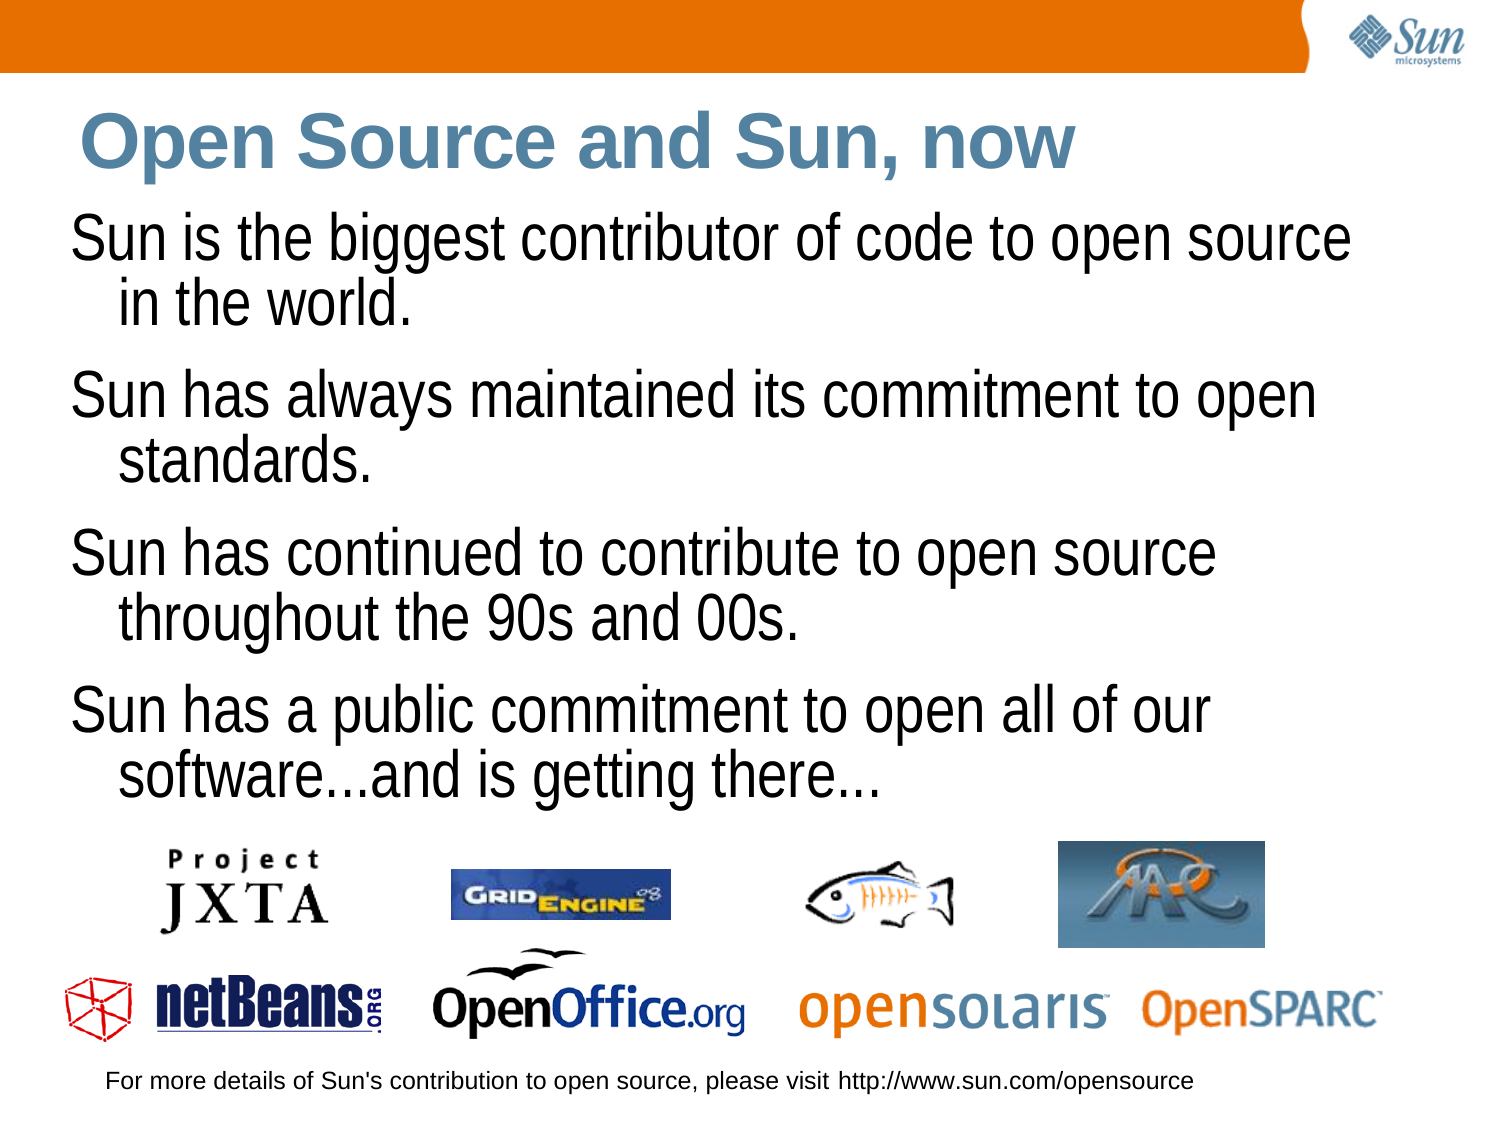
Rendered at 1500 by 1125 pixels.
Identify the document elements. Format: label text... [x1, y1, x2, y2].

text_box For more details of Sun's contribution to open source, please visit http://www.sun.com/opensource [105, 1039, 1203, 1096]
picture [0, 0, 1500, 73]
picture [420, 967, 759, 1039]
picture [55, 967, 393, 1051]
list Sun is the biggest contributor of code to open source in the world. Sun has always maintained its commitment to open standards. Sun has continued to contribute to open source throughout the 90s and 00s. Sun has a public commitment to open all of our software...and is getting there... [50, 207, 1388, 967]
picture [792, 985, 1114, 1039]
title Open Source and Sun, now [75, 105, 1438, 220]
picture [1129, 977, 1394, 1045]
